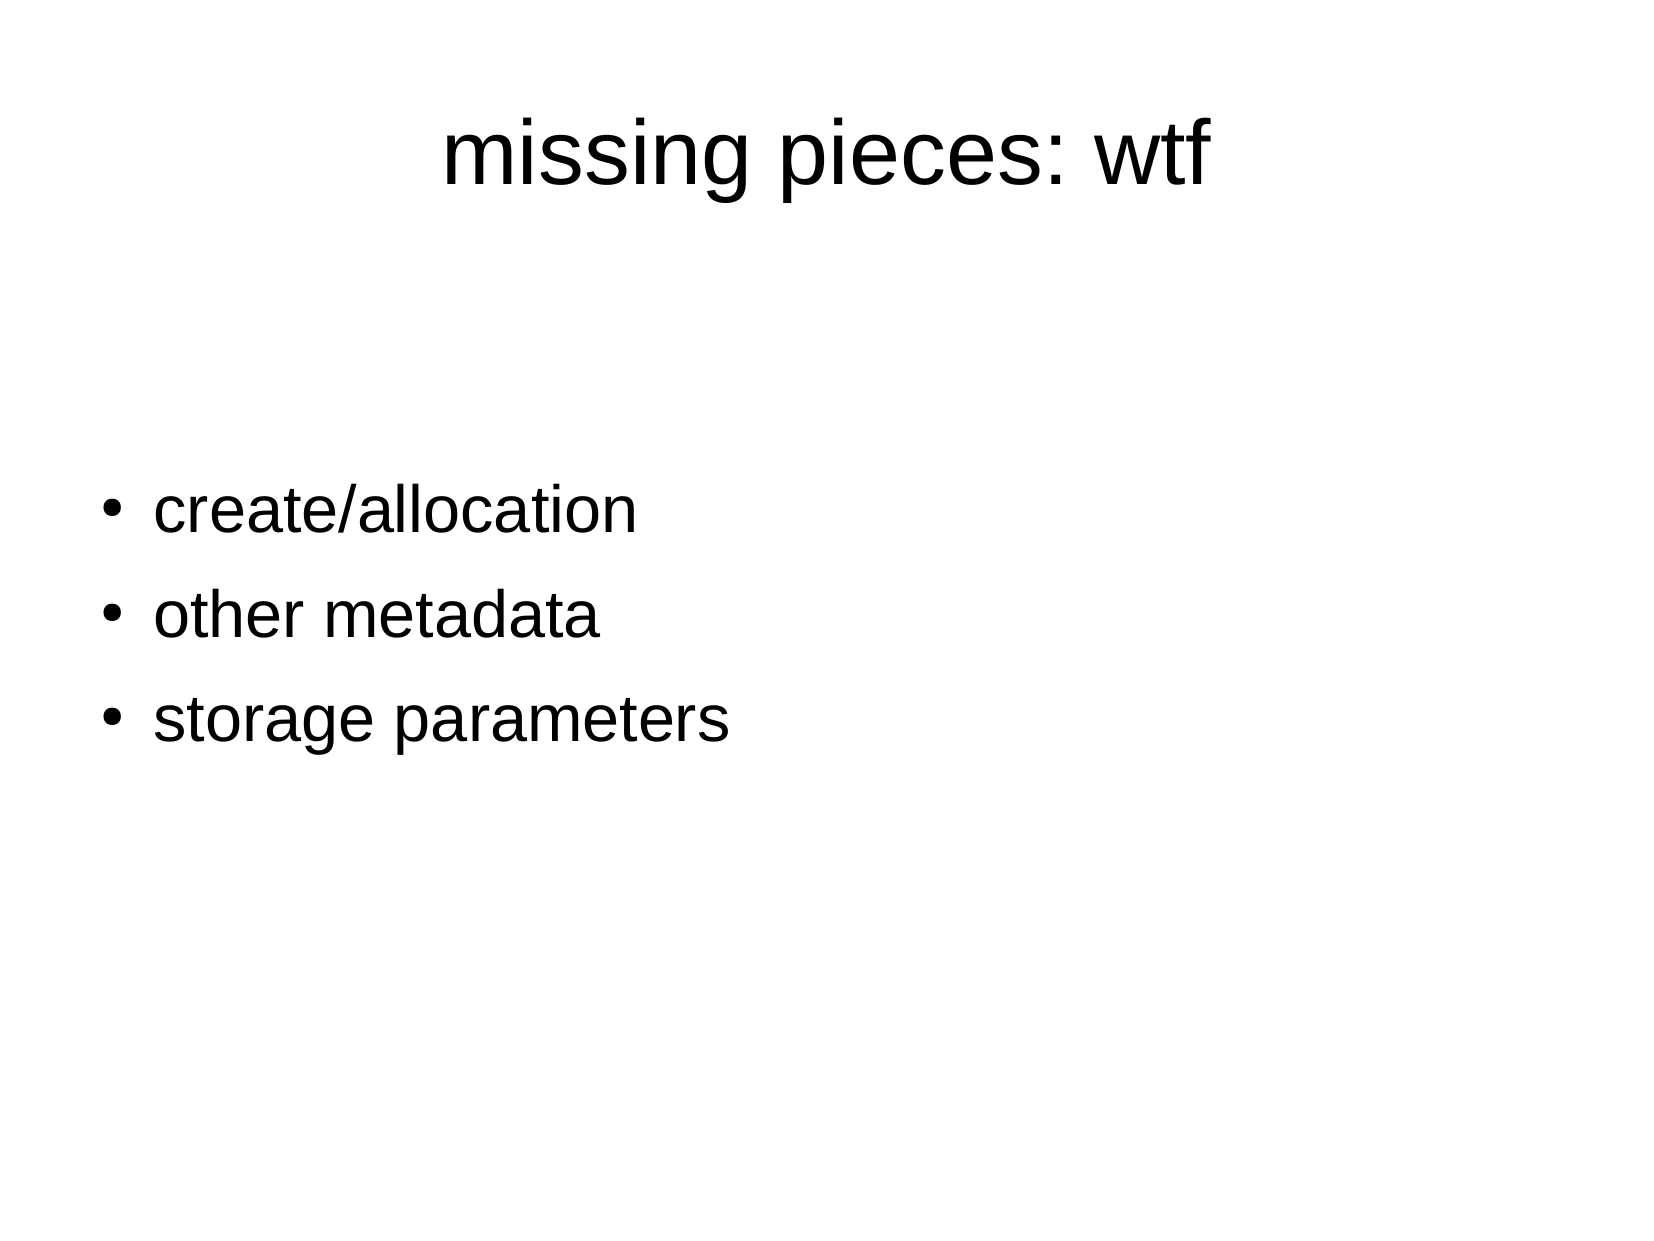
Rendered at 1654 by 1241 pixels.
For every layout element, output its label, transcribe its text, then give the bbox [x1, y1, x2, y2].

list create/allocation other metadata storage parameters [82, 472, 1571, 1109]
title missing pieces: wtf [82, 49, 1571, 257]
